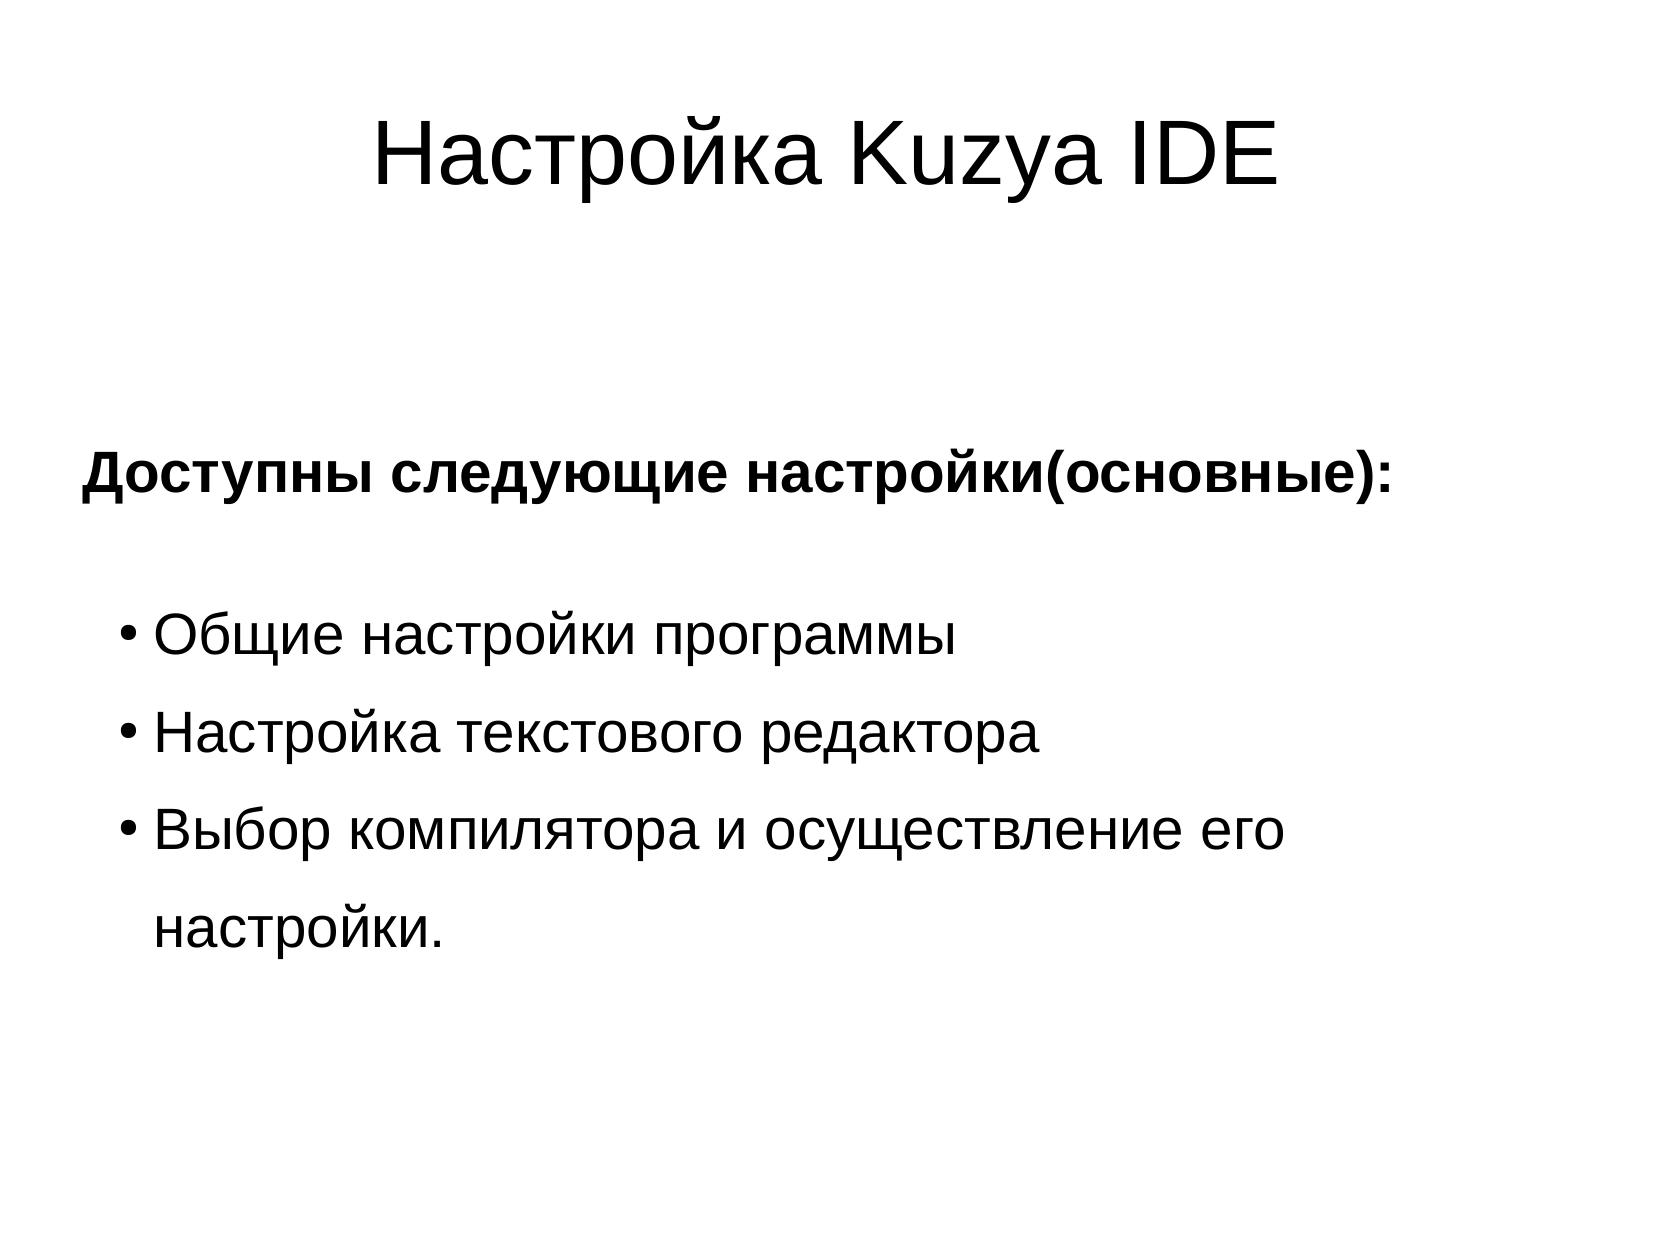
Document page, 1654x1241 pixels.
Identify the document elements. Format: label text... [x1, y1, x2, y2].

subtitle Доступны следующие настройки(основные): Общие настройки программы Настройка текстового редактора Выбор компилятора и осуществление его настройки. [82, 297, 1571, 1102]
title Настройка Kuzya IDE [82, 49, 1571, 257]
